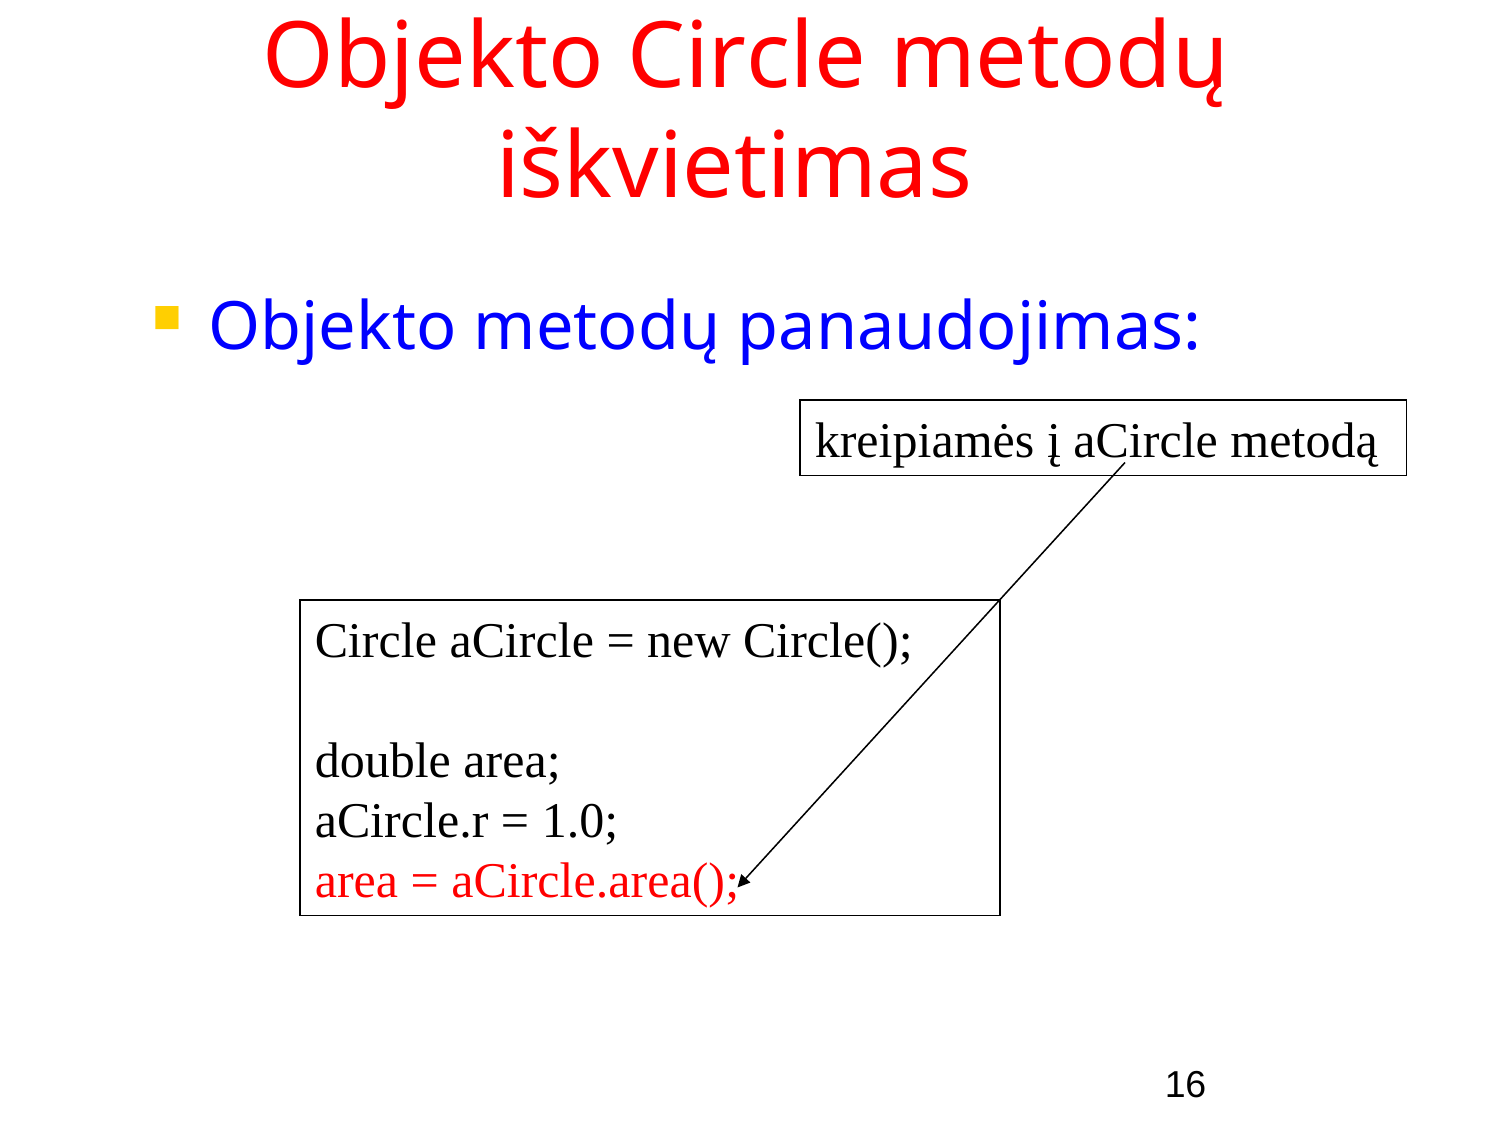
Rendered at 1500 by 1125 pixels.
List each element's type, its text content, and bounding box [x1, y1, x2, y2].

text_box kreipiamės į aCircle metodą [800, 399, 1407, 476]
list Objekto metodų panaudojimas: [137, 275, 1463, 1007]
text_box Circle aCircle = new Circle(); double area; aCircle.r = 1.0; area = aCircle.area(); [299, 599, 1000, 916]
title Objekto Circle metodų iškvietimas [24, 24, 1468, 188]
